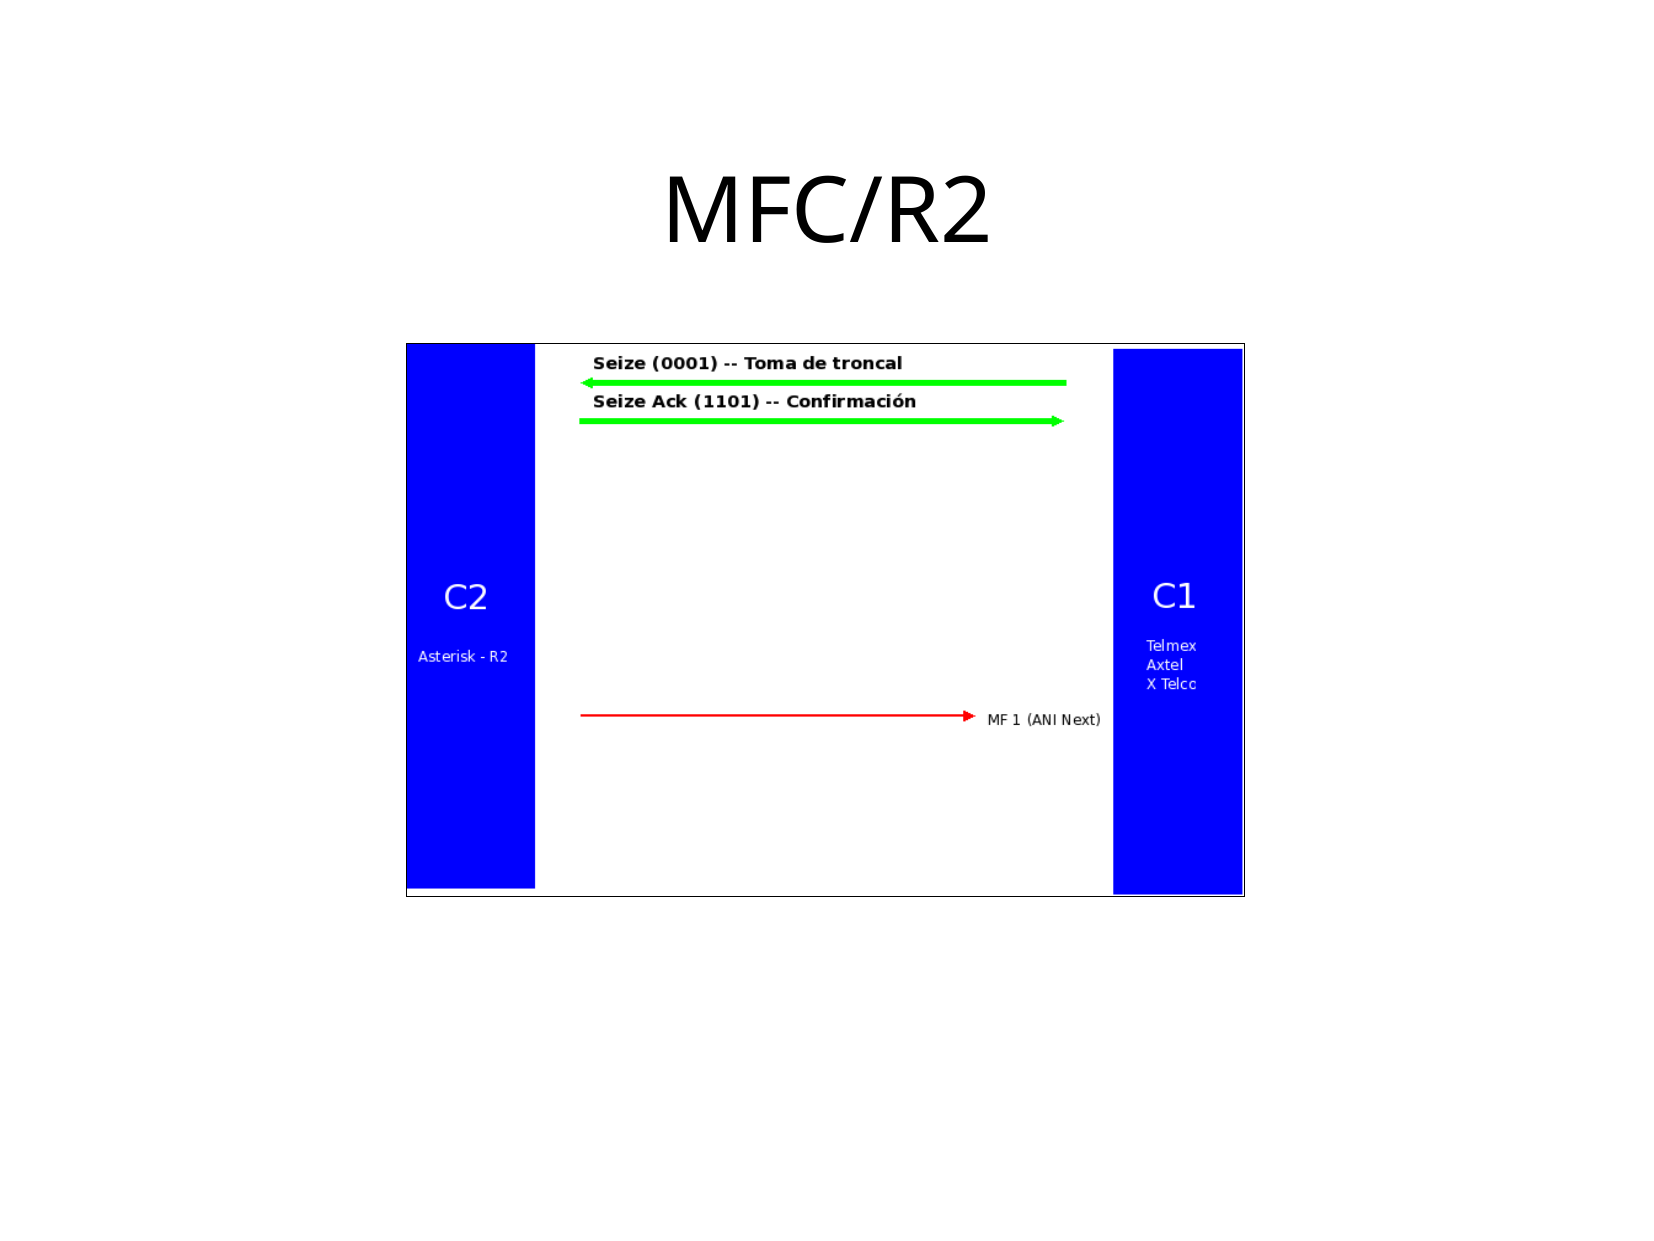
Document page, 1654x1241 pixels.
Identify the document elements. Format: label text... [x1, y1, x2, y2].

picture [406, 343, 1245, 897]
title MFC/R2 [121, 102, 1534, 311]
